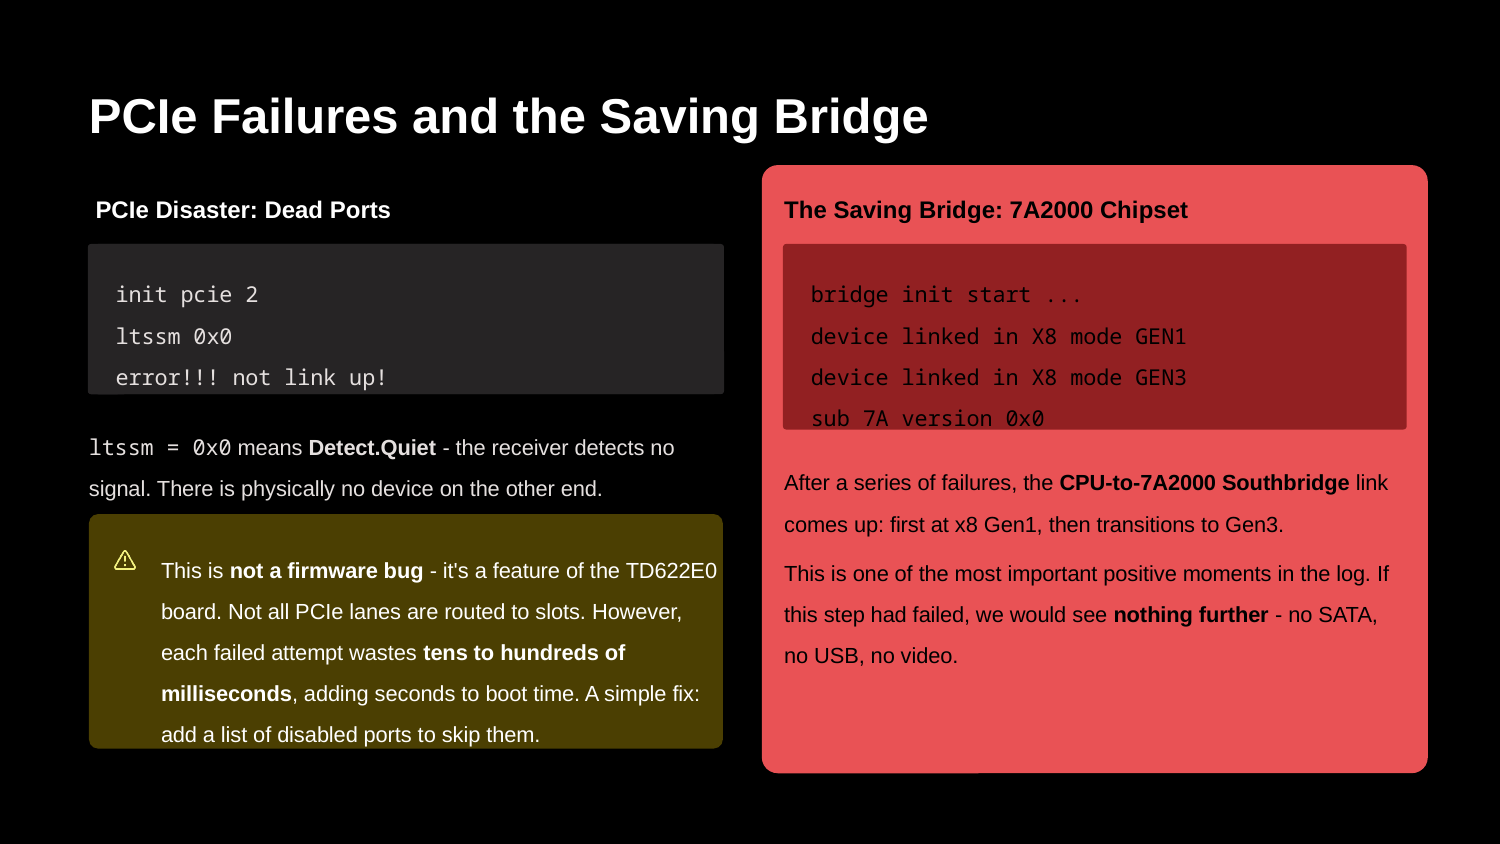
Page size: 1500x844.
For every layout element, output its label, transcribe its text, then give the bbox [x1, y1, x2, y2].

picture [111, 548, 139, 571]
text_box [88, 514, 723, 749]
text_box PCIe Disaster: Dead Ports [88, 186, 400, 220]
text_box ltssm = 0x0 means Detect.Quiet - the receiver detects no signal. There is physically no device on the other end. [88, 418, 723, 490]
text_box After a series of failures, the CPU-to-7A2000 Southbridge link comes up: first at x8 Gen1, then transitions to Gen3. [784, 454, 1406, 525]
text_box The Saving Bridge: 7A2000 Chipset [784, 186, 1198, 220]
text_box [761, 165, 1428, 774]
text_box This is one of the most important positive moments in the log. If this step had failed, we would see nothing further - no SATA, no USB, no video. [784, 544, 1406, 651]
text_box PCIe Failures and the Saving Bridge [88, 70, 974, 133]
text_box init pcie 2 ltssm 0x0 error!!! not link up! [115, 266, 697, 373]
text_box bridge init start ... device linked in X8 mode GEN1 device linked in X8 mode GEN3 sub 7A version 0x0 [810, 266, 1379, 408]
text_box [87, 243, 725, 395]
text_box This is not a firmware bug - it's a feature of the TD622E0 board. Not all PCIe lanes are routed to slots. However, each failed attempt wastes tens to hundreds of milliseconds, adding seconds to boot time. A simple fix: add a list of disabled ports to skip them. [161, 541, 723, 718]
